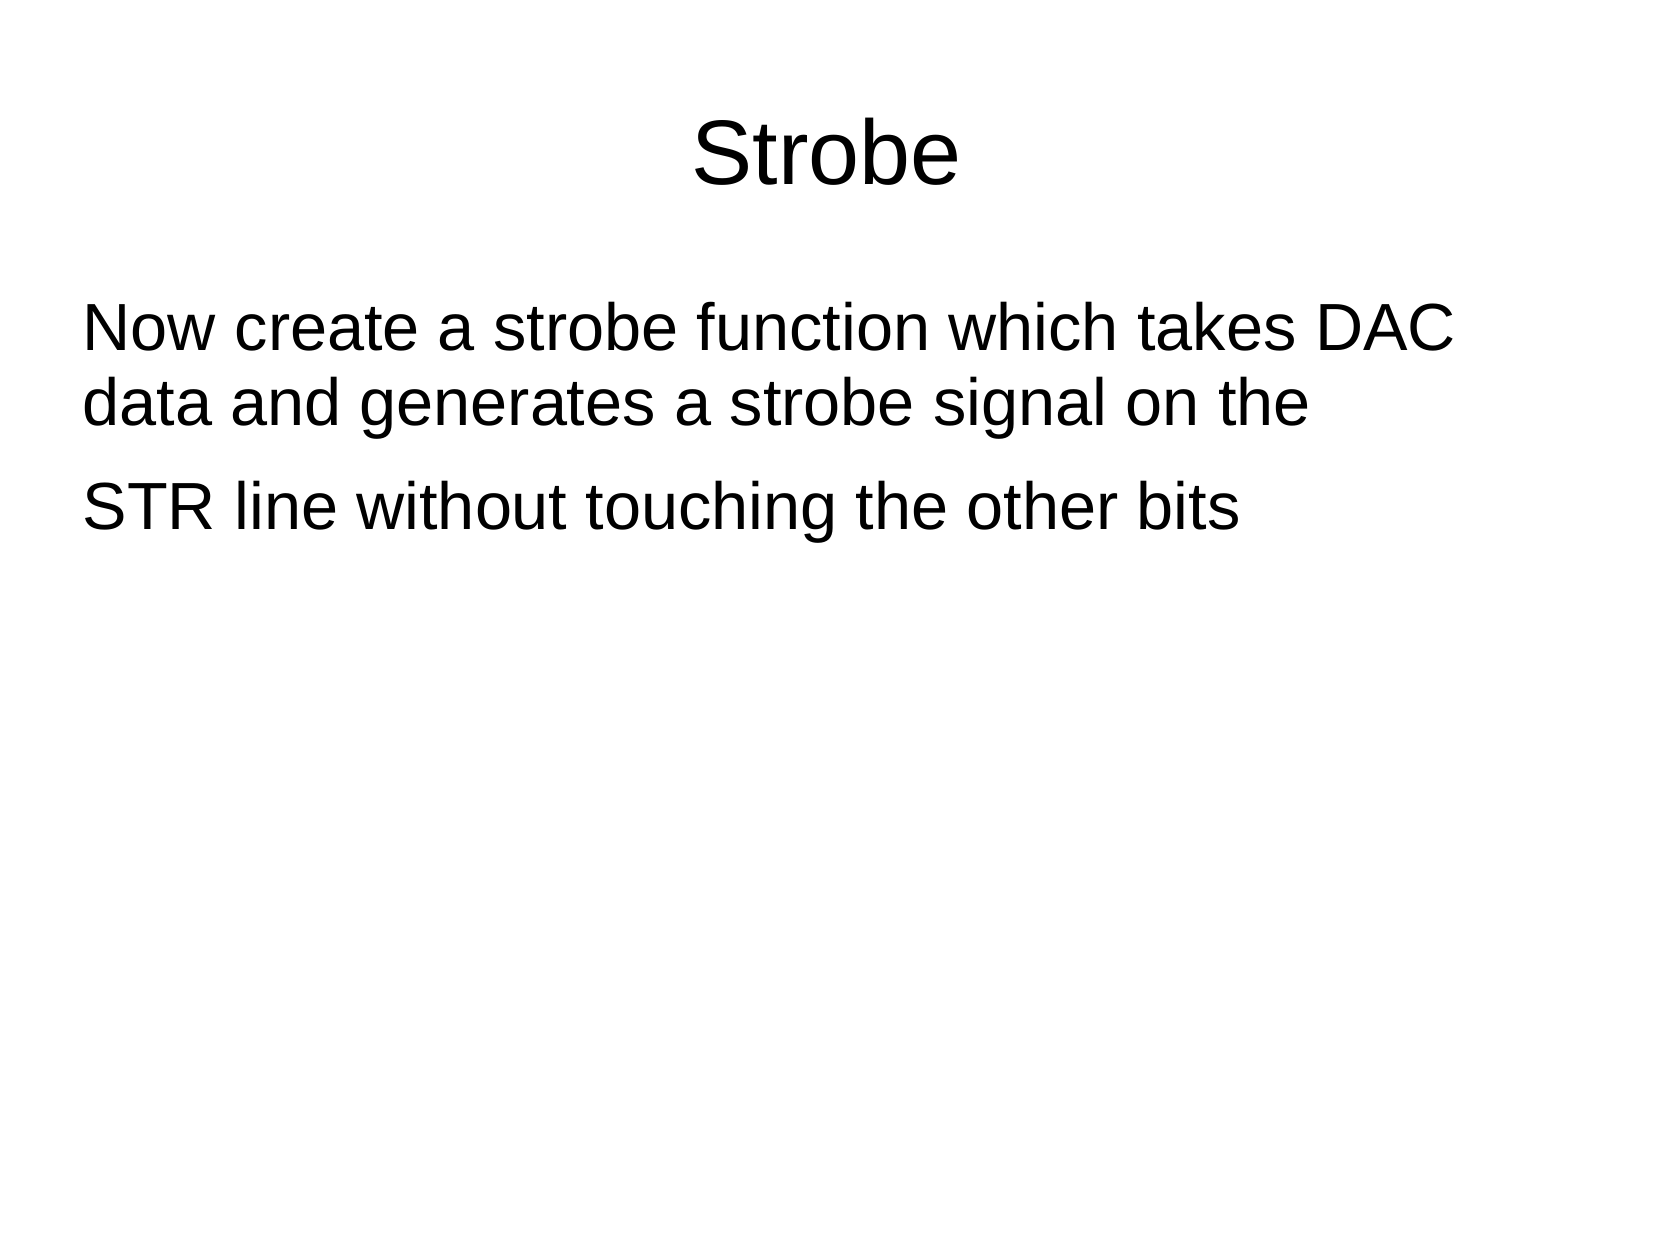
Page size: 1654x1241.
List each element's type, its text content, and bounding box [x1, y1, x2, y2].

title Strobe [82, 49, 1571, 257]
list Now create a strobe function which takes DAC data and generates a strobe signal on the STR line without touching the other bits [82, 290, 1571, 1010]
